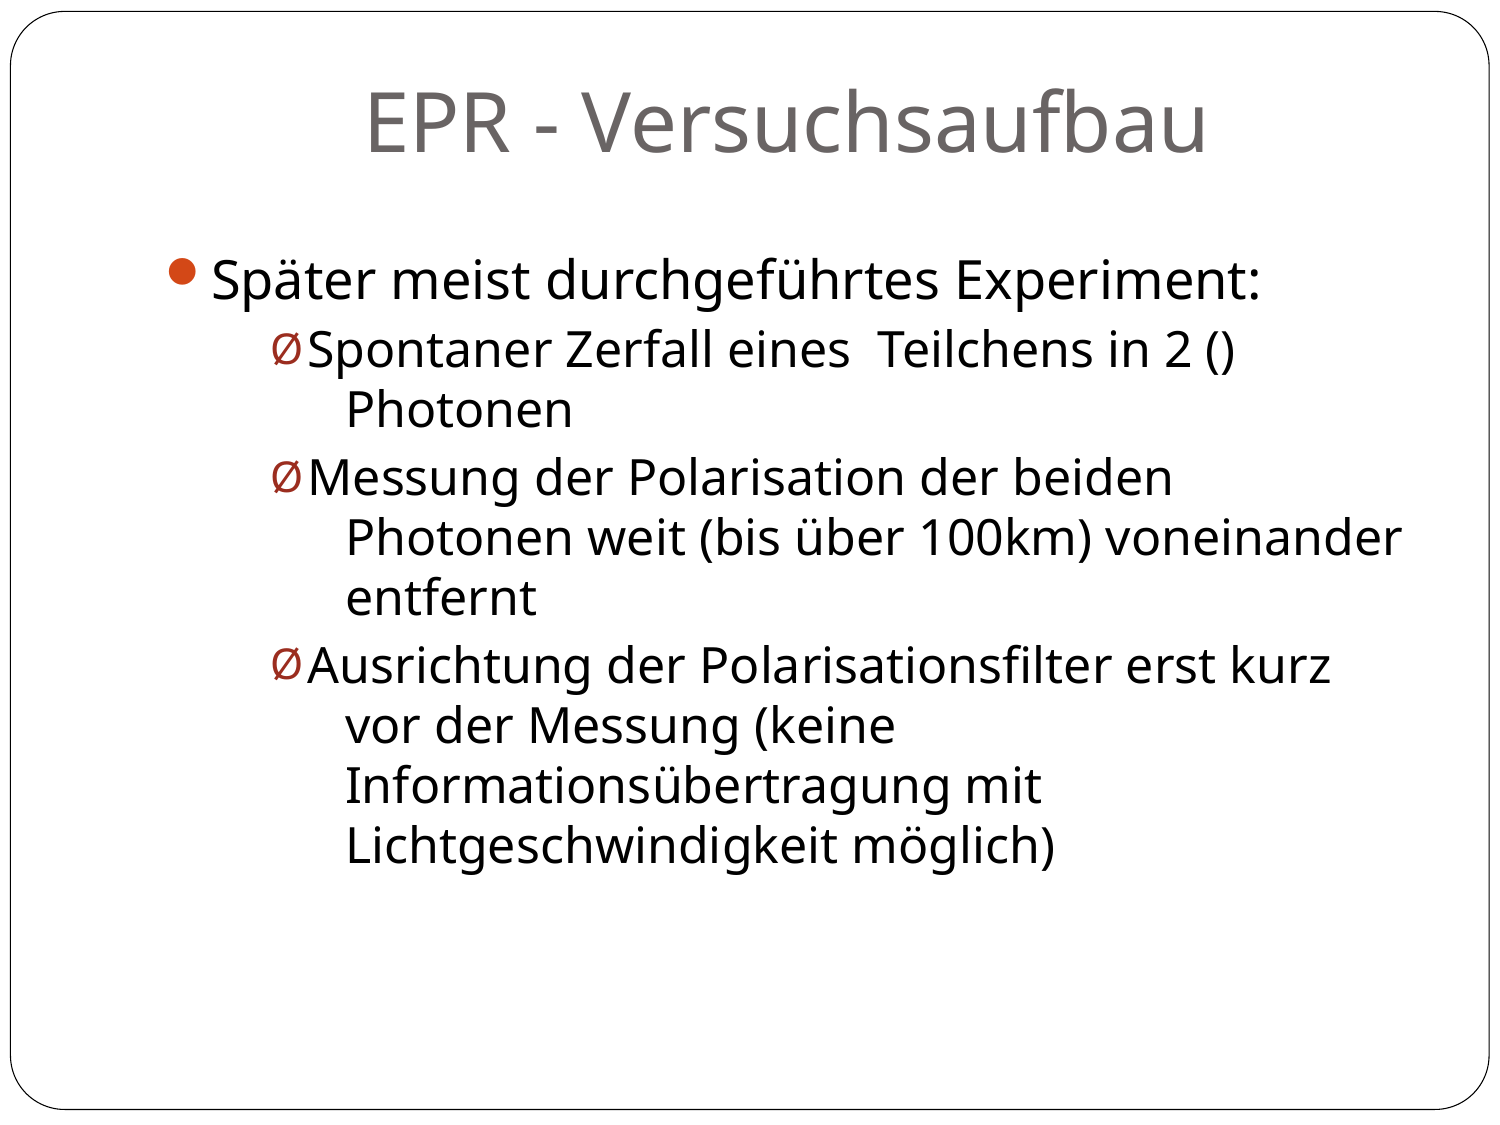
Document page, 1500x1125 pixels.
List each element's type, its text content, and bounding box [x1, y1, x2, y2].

list Später meist durchgeführtes Experiment: Spontaner Zerfall eines Teilchens in 2 () Photonen Messung der Polarisation der beiden Photonen weit (bis über 100km) voneinander entfernt Ausrichtung der Polarisationsfilter erst kurz vor der Messung (keine Informationsübertragung mit Lichtgeschwindigkeit möglich) [150, 237, 1426, 988]
title EPR - Versuchsaufbau [150, 45, 1426, 185]
